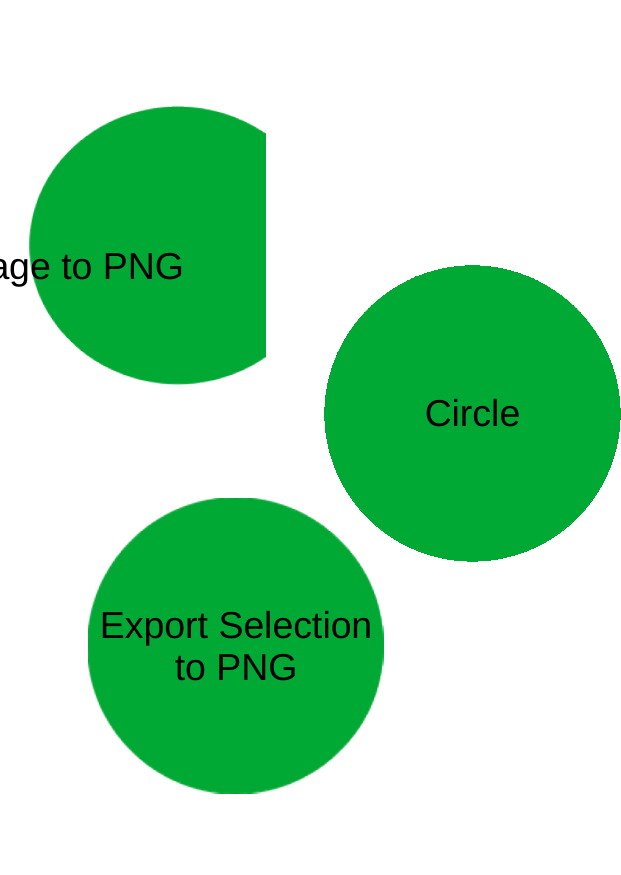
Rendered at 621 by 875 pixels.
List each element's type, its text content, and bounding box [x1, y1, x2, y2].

text_box Circle [324, 265, 621, 562]
picture [0, 0, 384, 794]
